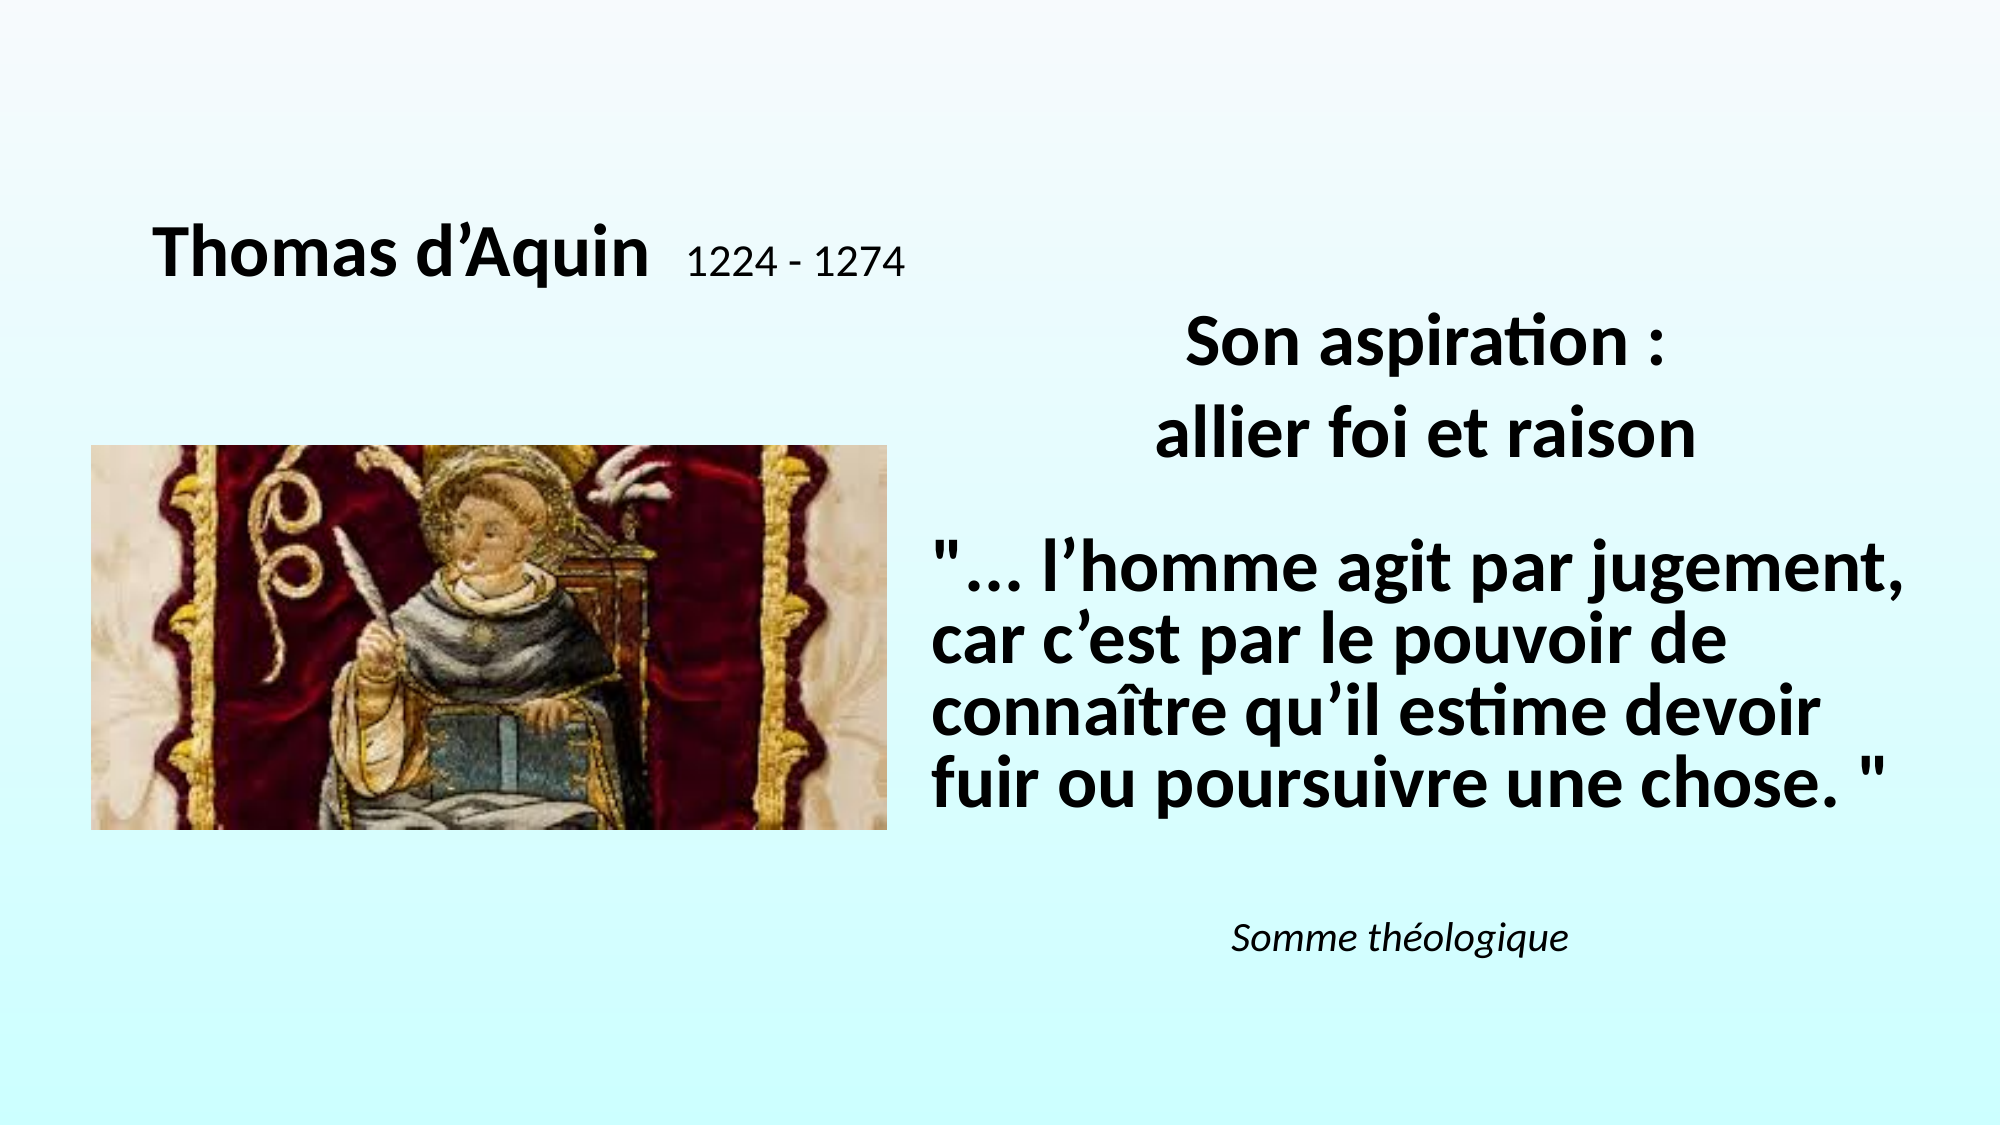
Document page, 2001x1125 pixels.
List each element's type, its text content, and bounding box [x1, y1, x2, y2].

list Son aspiration : allier foi et raison "... l’homme agit par jugement, car c’est par le pouvoir de connaître qu’il estime devoir fuir ou poursuivre une chose. " Somme théologique [916, 299, 1951, 1001]
picture [91, 445, 887, 830]
title Thomas d’Aquin 1224 - 1274 [137, 140, 945, 300]
